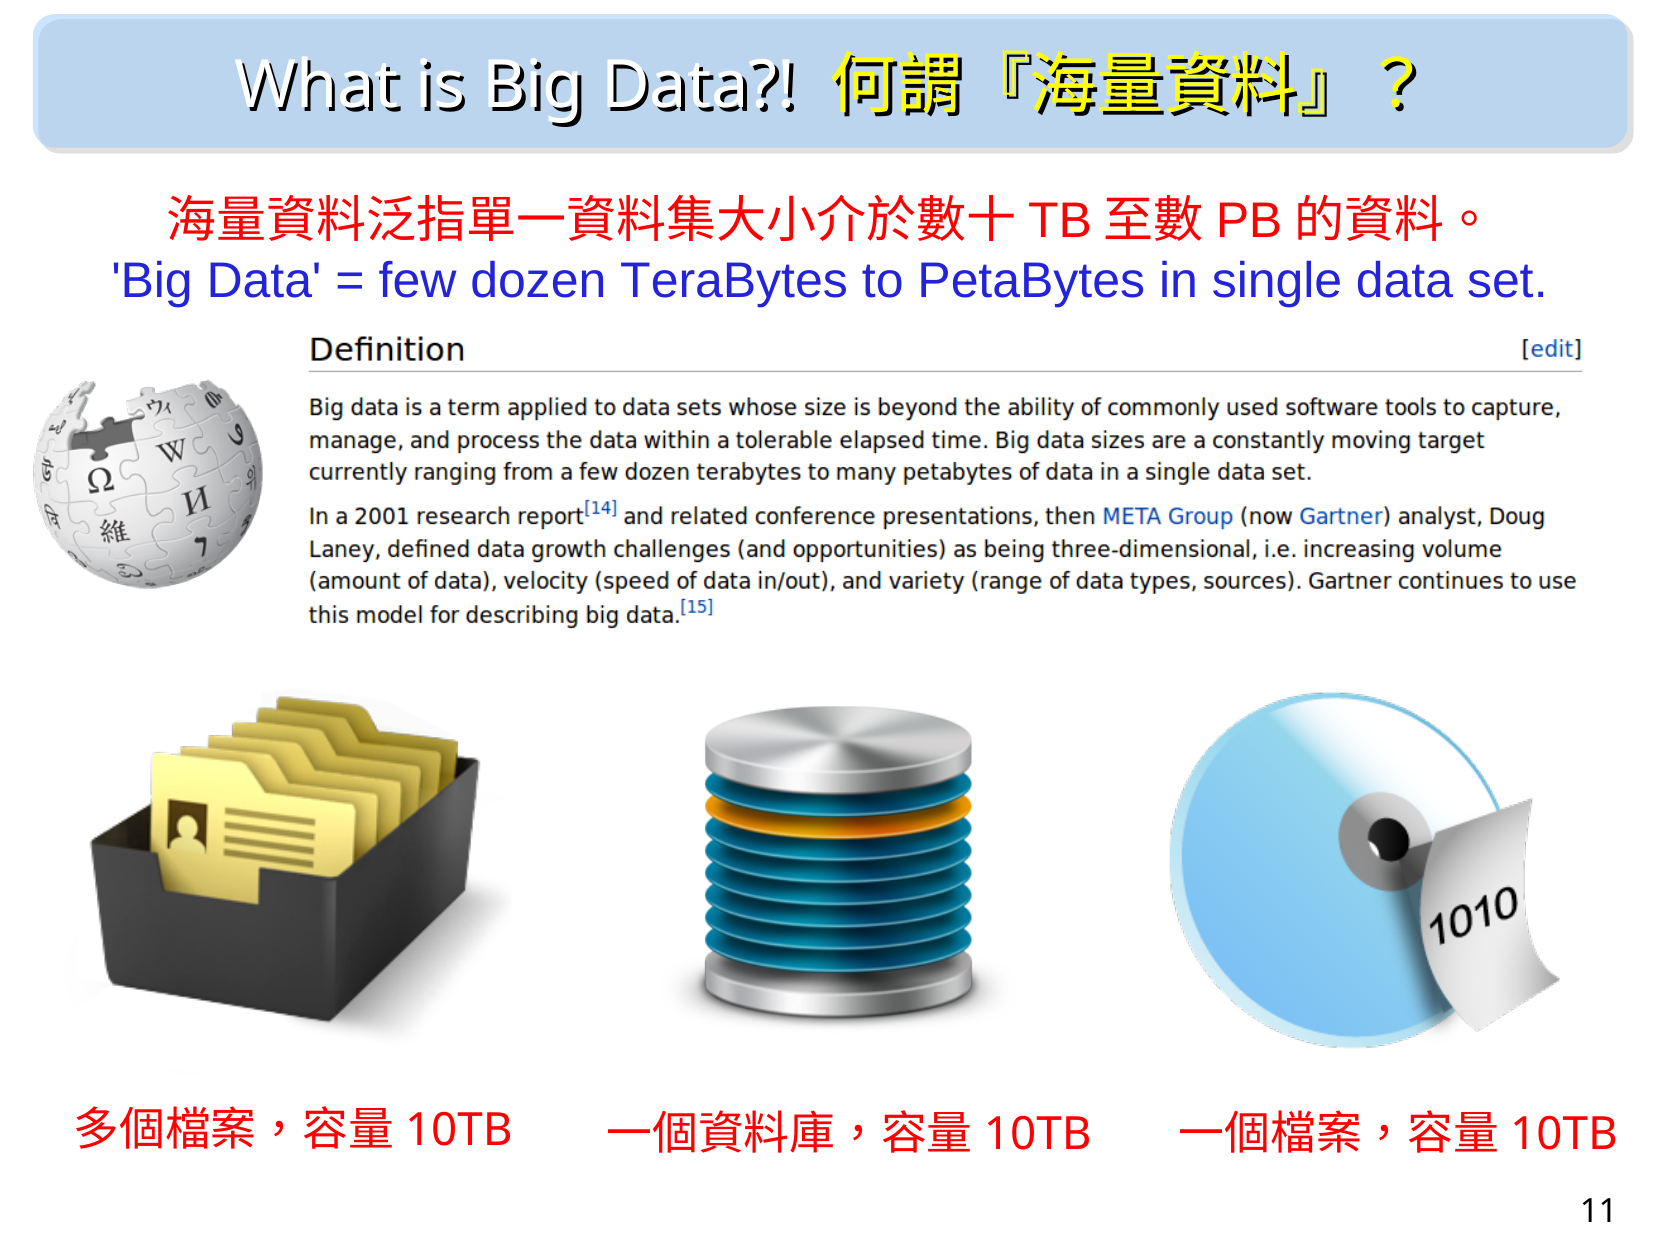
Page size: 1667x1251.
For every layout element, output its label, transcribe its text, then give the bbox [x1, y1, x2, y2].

text_box 多個檔案，容量10TB [59, 1092, 532, 1163]
picture [29, 354, 266, 591]
text_box 一個資料庫，容量10TB [576, 1096, 1123, 1167]
title What is Big Data?! 何謂『海量資料』？ [0, 11, 1665, 160]
picture [661, 684, 1016, 1040]
picture [59, 324, 1595, 1092]
picture [1165, 673, 1565, 1074]
text_box 海量資料泛指單一資料集大小介於數十TB至數PB的資料。 'Big Data' = few dozen TeraBytes to PetaBytes in single data set. [96, 179, 1564, 315]
text_box 一個檔案，容量10TB [1125, 1096, 1667, 1167]
